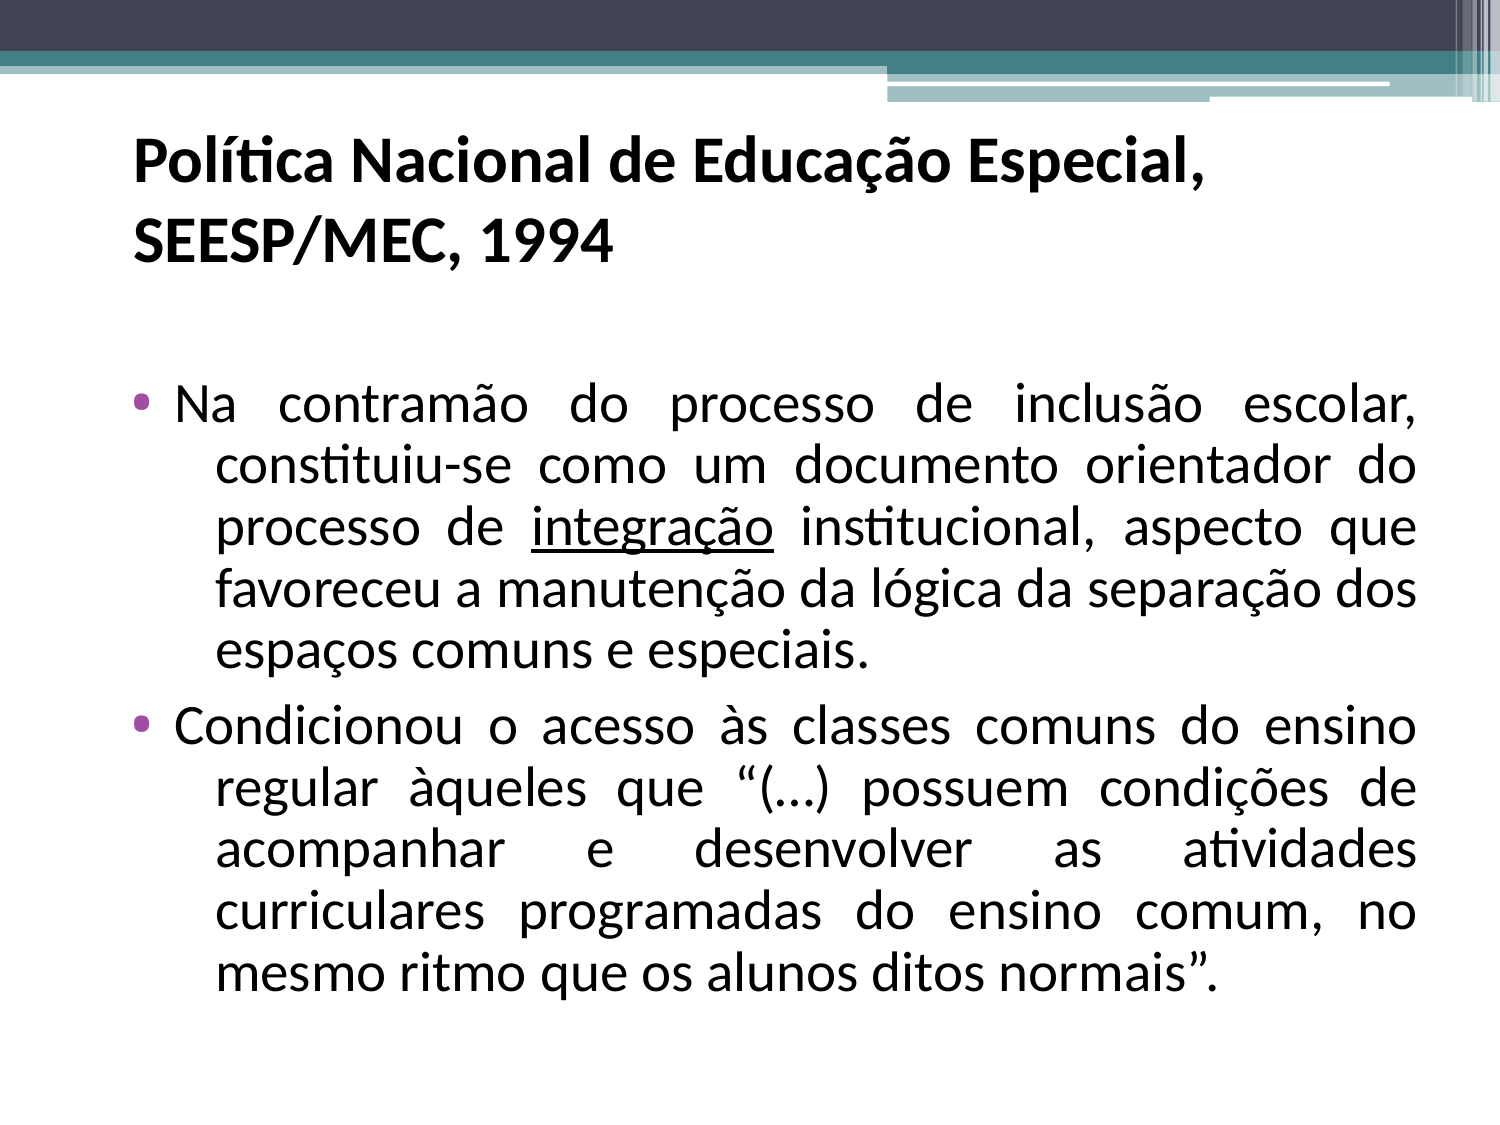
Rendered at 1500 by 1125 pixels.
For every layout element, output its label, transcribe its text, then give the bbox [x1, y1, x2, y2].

list Na contramão do processo de inclusão escolar, constituiu-se como um documento orientador do processo de integração institucional, aspecto que favoreceu a manutenção da lógica da separação dos espaços comuns e especiais. Condicionou o acesso às classes comuns do ensino regular àqueles que “(…) possuem condições de acompanhar e desenvolver as atividades curriculares programadas do ensino comum, no mesmo ritmo que os alunos ditos normais”. [82, 273, 1433, 1016]
title Política Nacional de Educação Especial, SEESP/MEC, 1994 [118, 101, 1394, 273]
